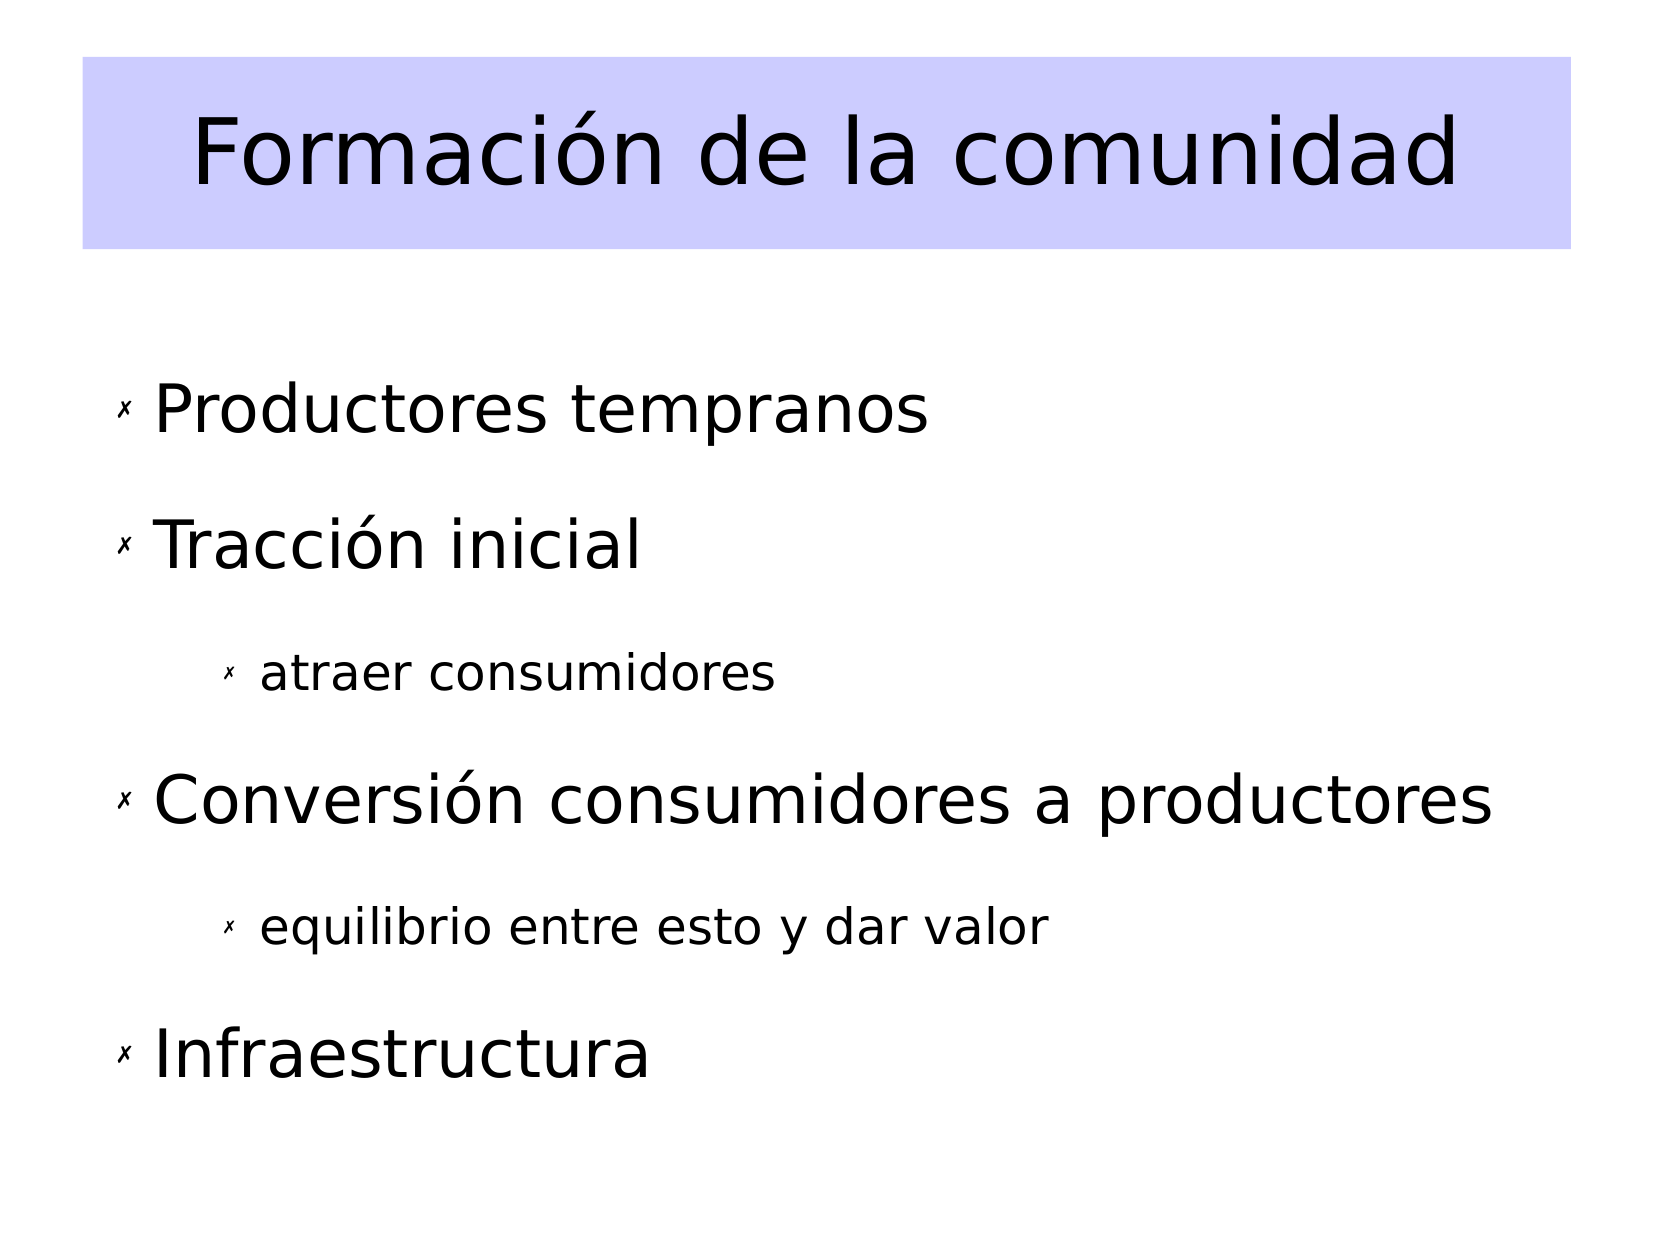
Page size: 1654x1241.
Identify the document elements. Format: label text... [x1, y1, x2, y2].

title Formación de la comunidad [82, 56, 1571, 250]
subtitle Productores tempranos Tracción inicial atraer consumidores Conversión consumidores a productores equilibrio entre esto y dar valor Infraestructura [82, 354, 1571, 1109]
